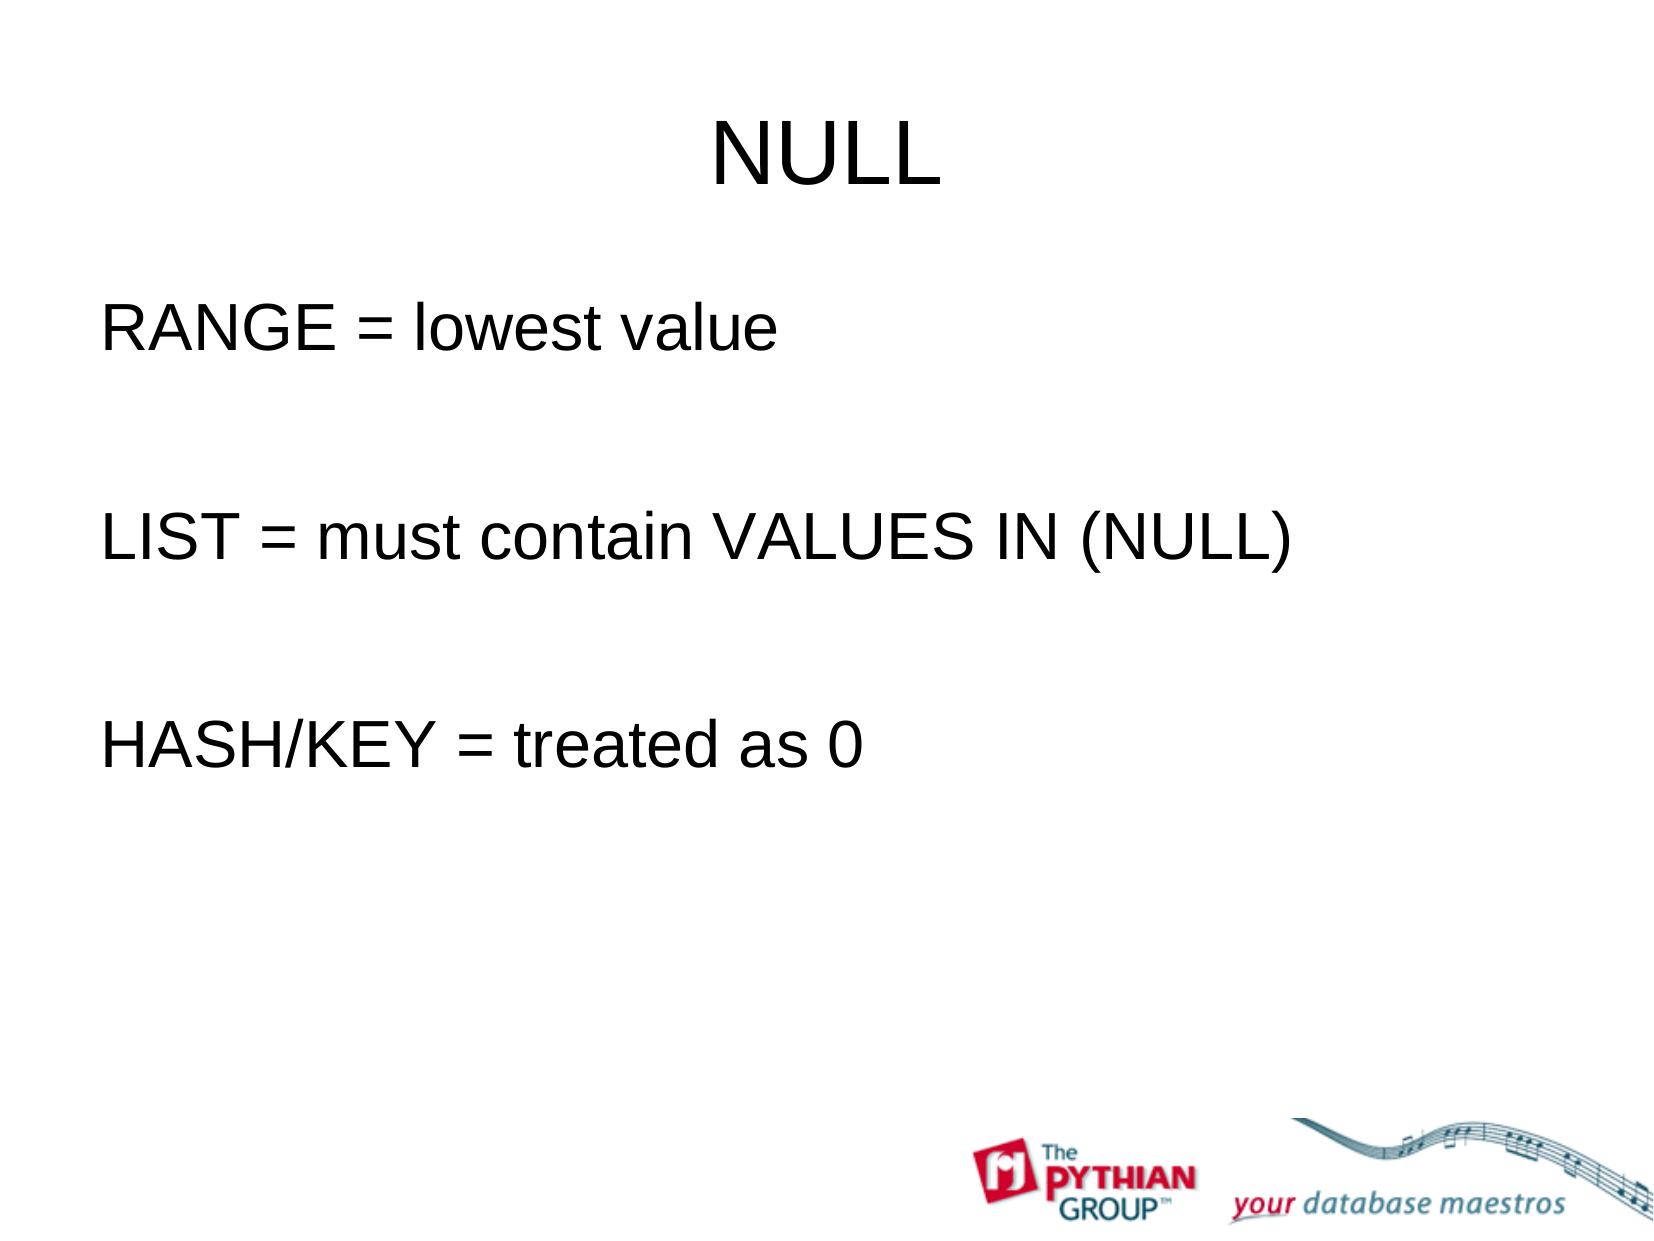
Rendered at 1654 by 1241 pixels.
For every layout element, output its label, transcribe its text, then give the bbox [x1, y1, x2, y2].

picture [955, 1118, 1654, 1241]
list RANGE = lowest value LIST = must contain VALUES IN (NULL) HASH/KEY = treated as 0 [82, 290, 1571, 1094]
title NULL [82, 49, 1571, 257]
